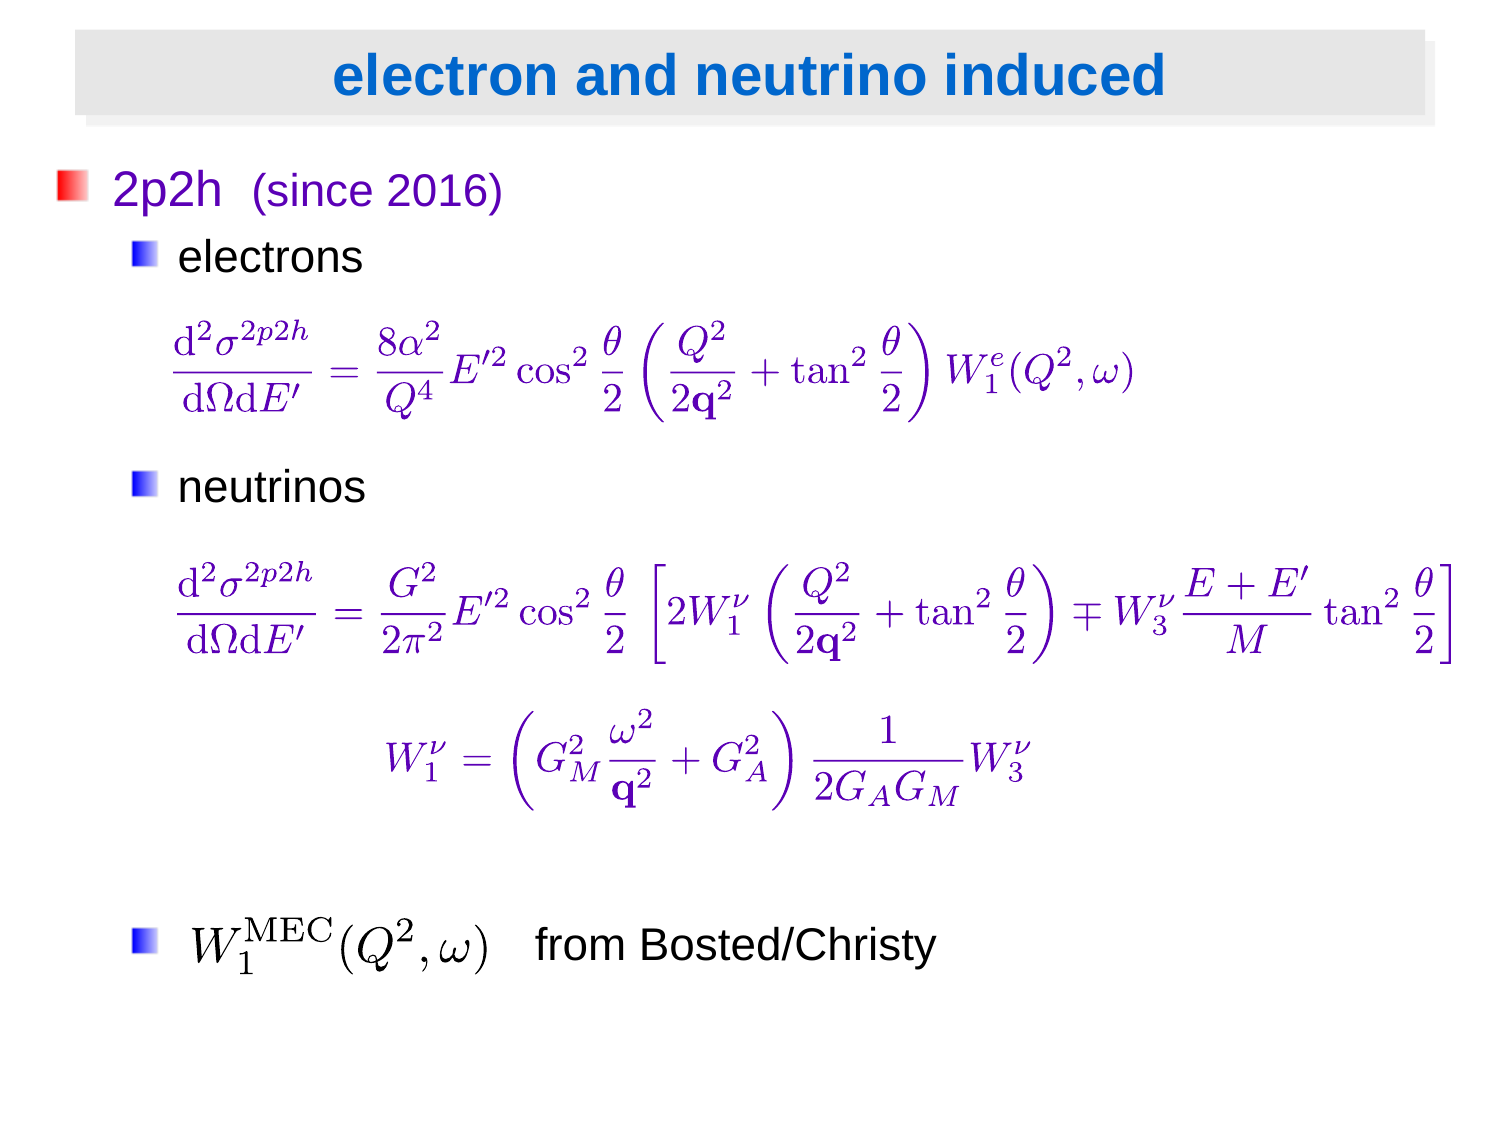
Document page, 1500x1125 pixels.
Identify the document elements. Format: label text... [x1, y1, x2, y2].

text_box [383, 708, 1032, 811]
list 2p2h (since 2016) electrons neutrinos from Bosted/Christy [41, 148, 1459, 1093]
text_box [177, 561, 1462, 664]
text_box [173, 319, 1137, 423]
title electron and neutrino induced [75, 29, 1426, 116]
text_box [188, 916, 492, 975]
